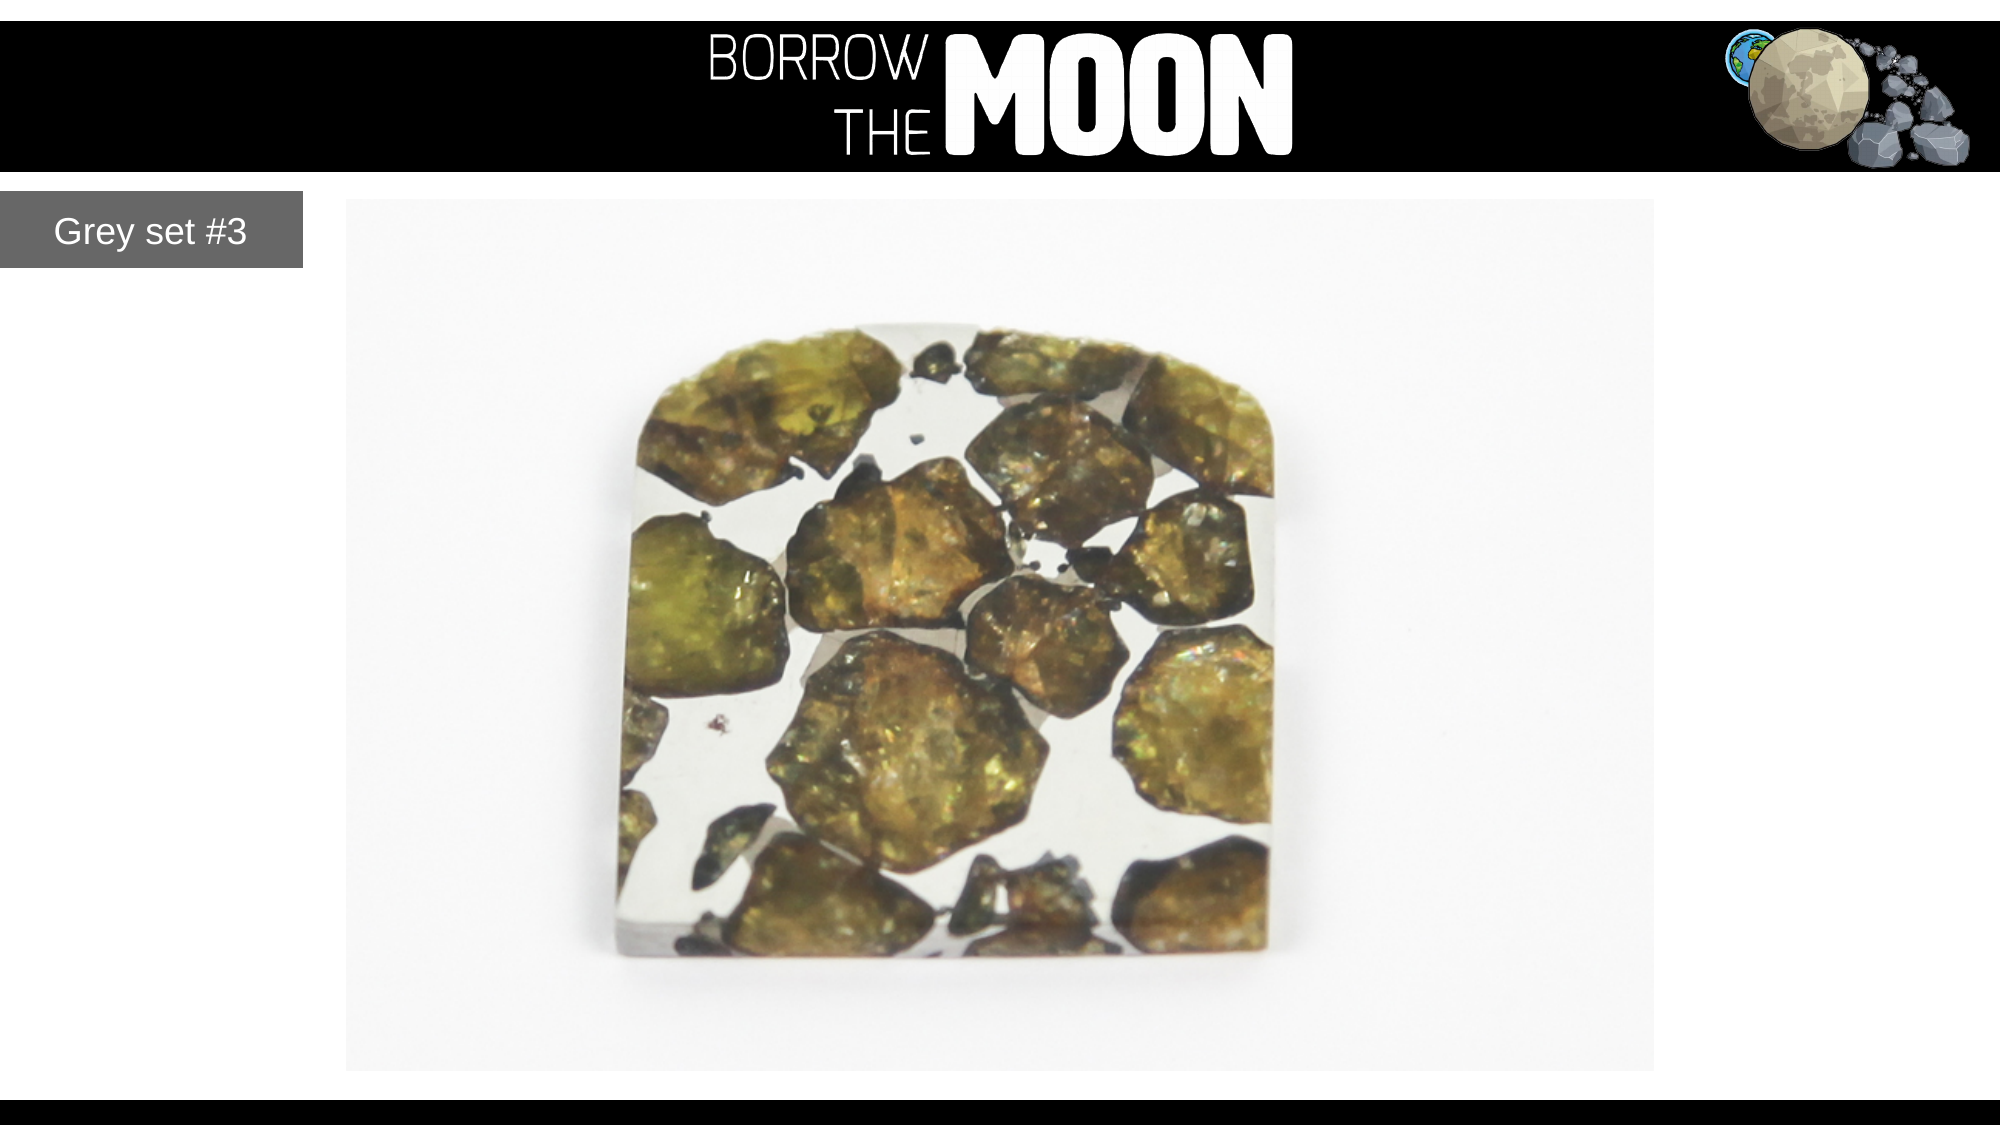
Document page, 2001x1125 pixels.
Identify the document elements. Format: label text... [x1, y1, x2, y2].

text_box Grey set #3 [0, 191, 303, 268]
picture [346, 199, 1654, 1071]
